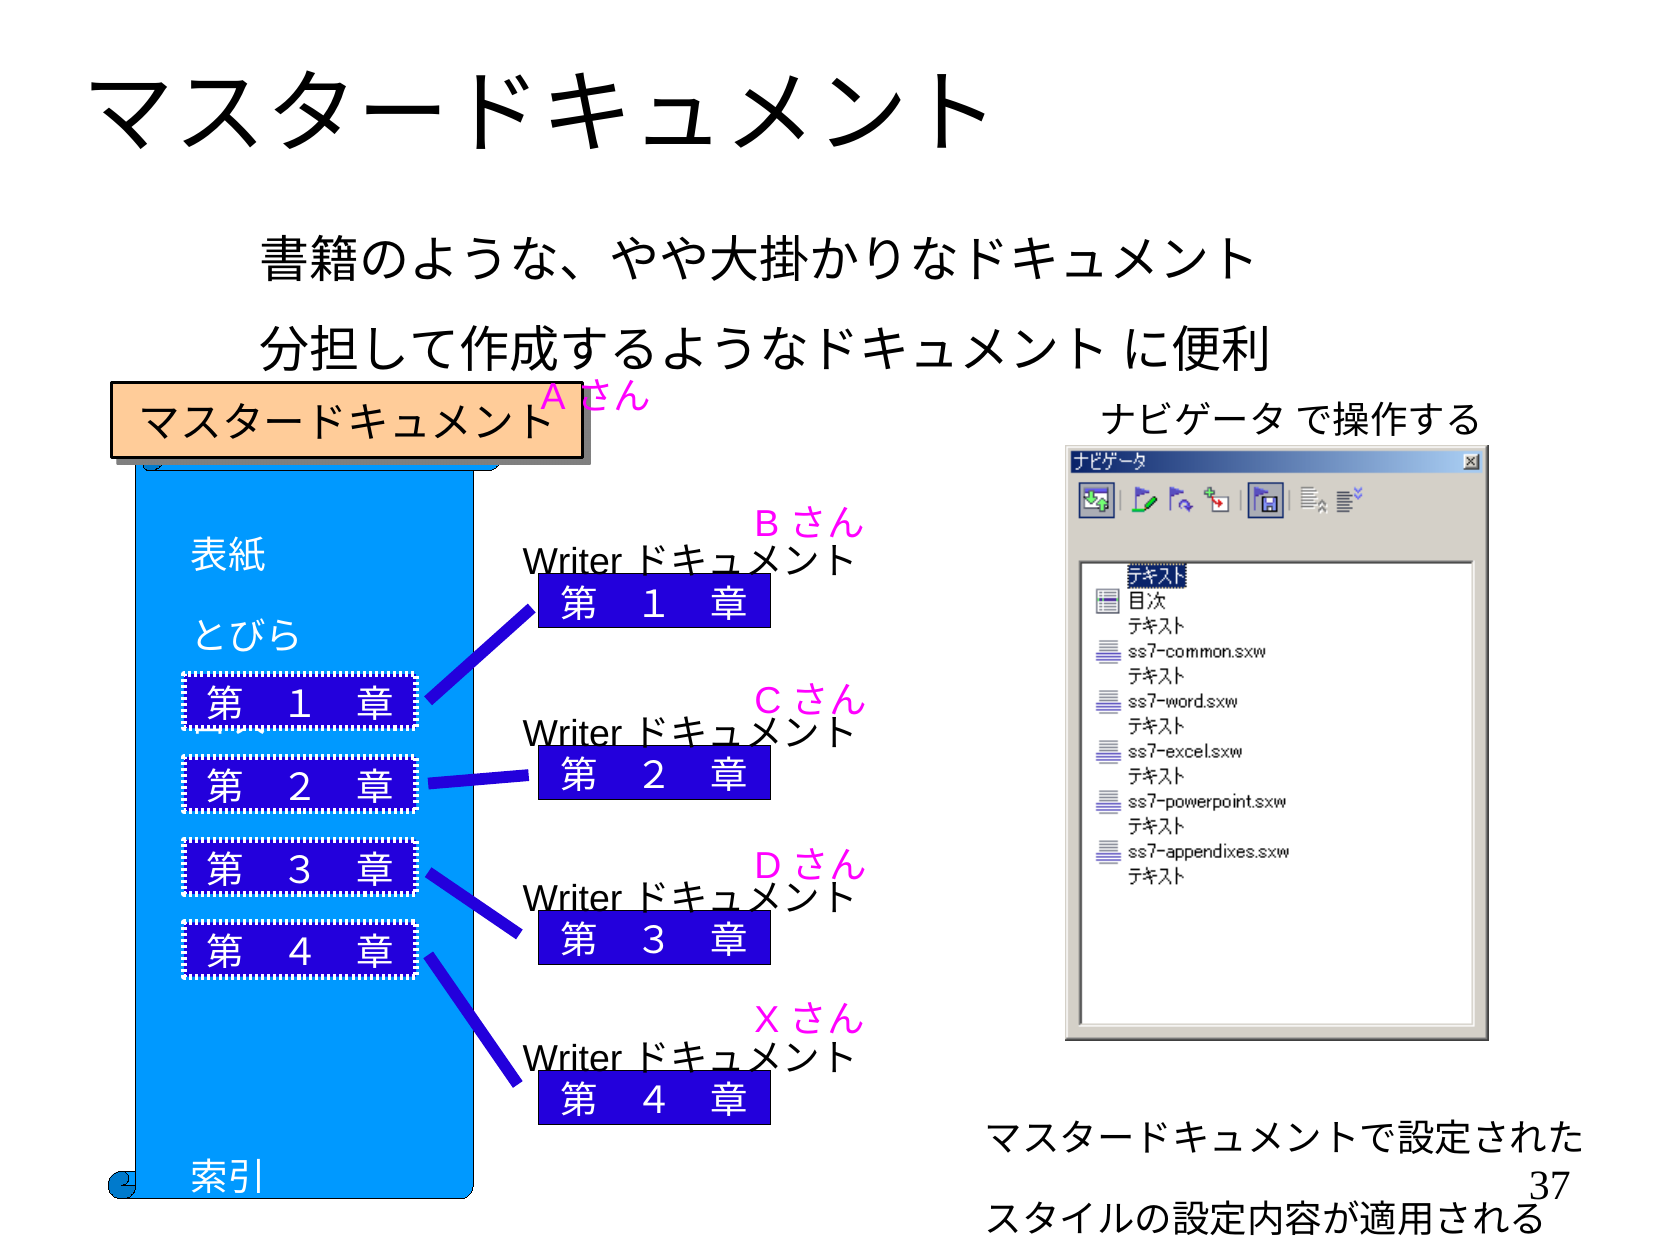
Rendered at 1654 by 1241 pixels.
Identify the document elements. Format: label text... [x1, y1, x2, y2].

text_box X さん [739, 981, 870, 1039]
text_box Writer ドキュメント [507, 860, 825, 918]
text_box 第 ３ 章 [538, 918, 771, 965]
text_box A さん [525, 358, 656, 416]
text_box Writer ドキュメント [507, 1020, 825, 1077]
text_box 第 ４ 章 [538, 1077, 771, 1125]
text_box ナビゲータ で操作する [1084, 382, 1471, 435]
text_box 第 ３ 章 [184, 839, 417, 894]
title マスタードキュメント [82, 0, 1623, 213]
text_box 第 １ 章 [183, 674, 416, 729]
text_box D さん [739, 827, 872, 885]
text_box 第 １ 章 [538, 581, 771, 628]
text_box マスタードキュメント [111, 382, 510, 439]
text_box 表紙 とびら 目次 索引 おくづけ うら表紙 [175, 490, 338, 1162]
text_box Writer ドキュメント [507, 695, 825, 753]
text_box Writer ドキュメント [507, 523, 825, 581]
text_box 第 ４ 章 [184, 922, 417, 977]
text_box C さん [739, 662, 872, 720]
text_box 第 ２ 章 [538, 753, 771, 800]
text_box 第 ２ 章 [184, 756, 417, 812]
list 書籍のような、やや大掛かりなドキュメント 分担して作成するようなドキュメント に便利 [82, 219, 1571, 1038]
text_box B さん [739, 485, 870, 543]
text_box マスタードキュメントで設定された スタイルの設定内容が適用される [969, 1073, 1530, 1182]
picture [1065, 445, 1489, 1041]
text_box [108, 465, 499, 1199]
